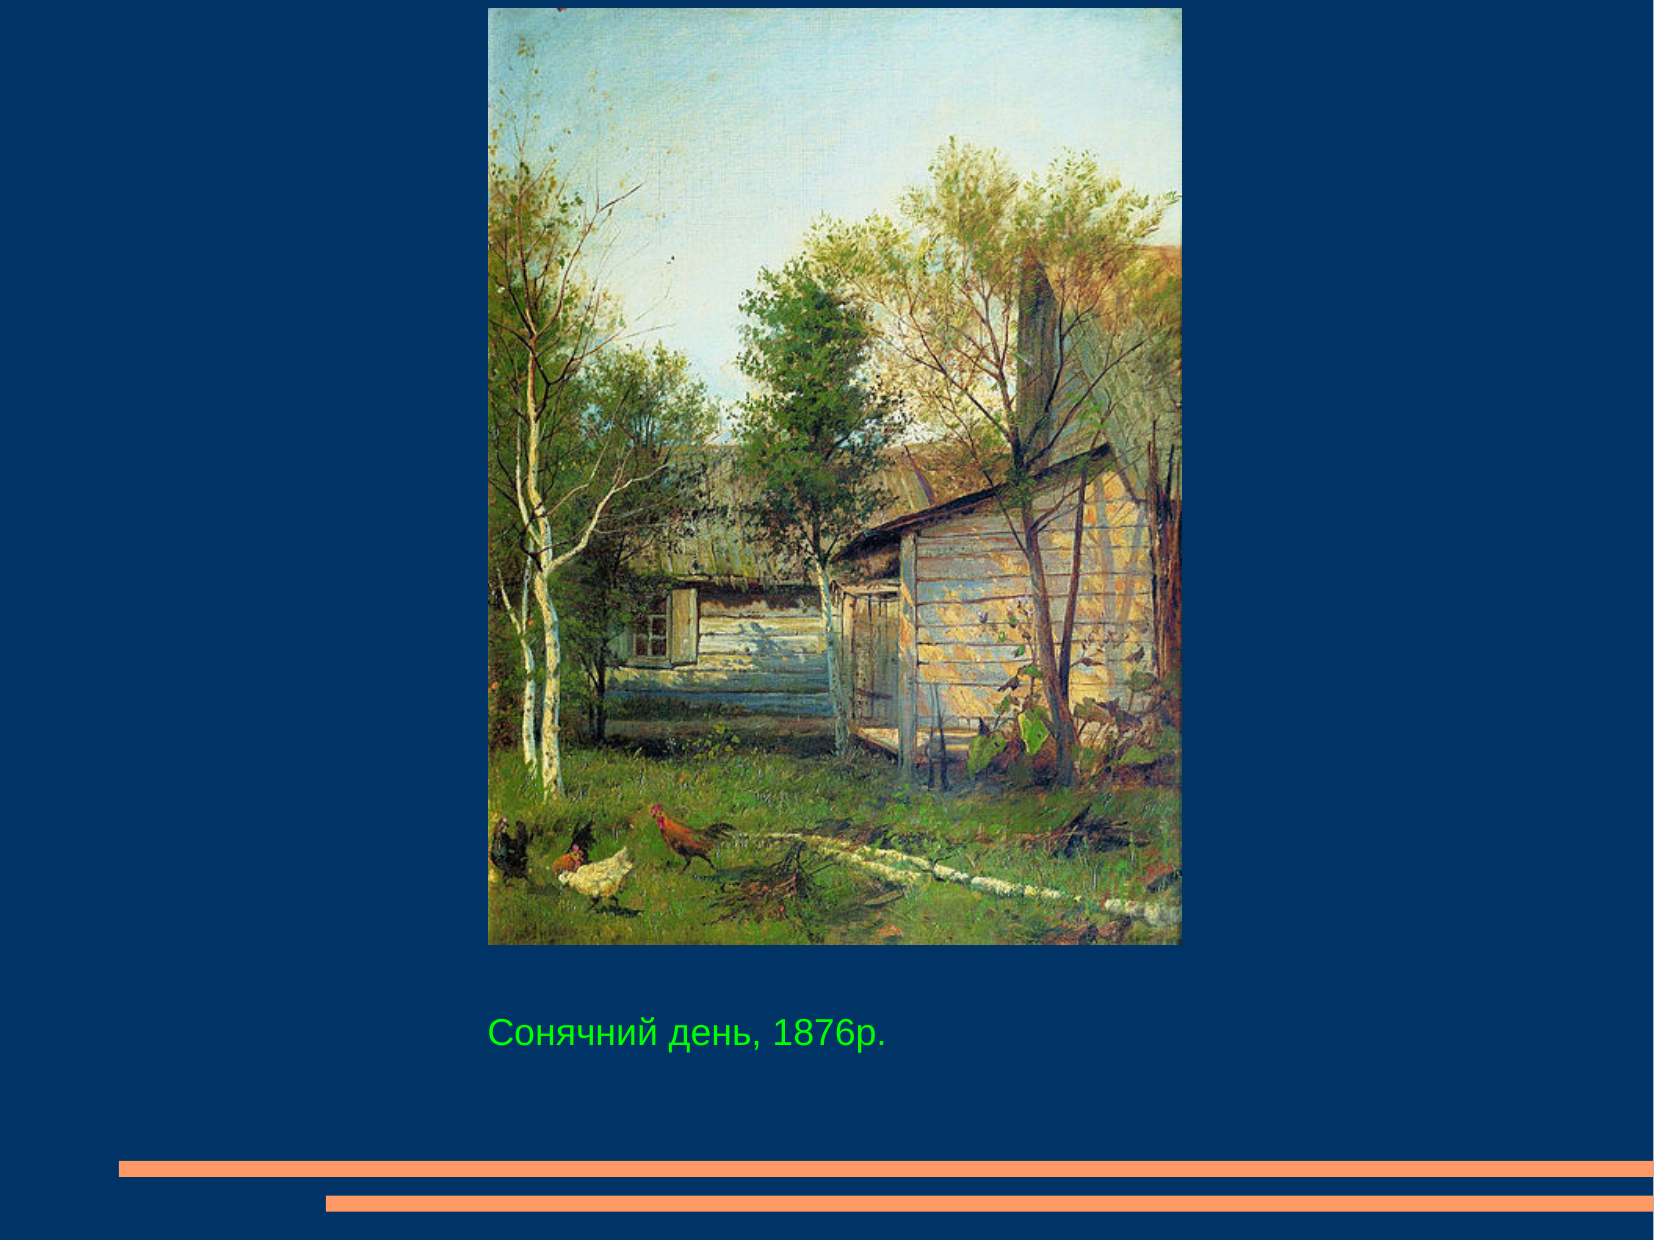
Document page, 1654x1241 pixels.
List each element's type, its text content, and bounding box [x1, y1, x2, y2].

text_box Сонячний день, 1876р. [472, 1003, 1152, 1103]
picture [488, 8, 1182, 945]
